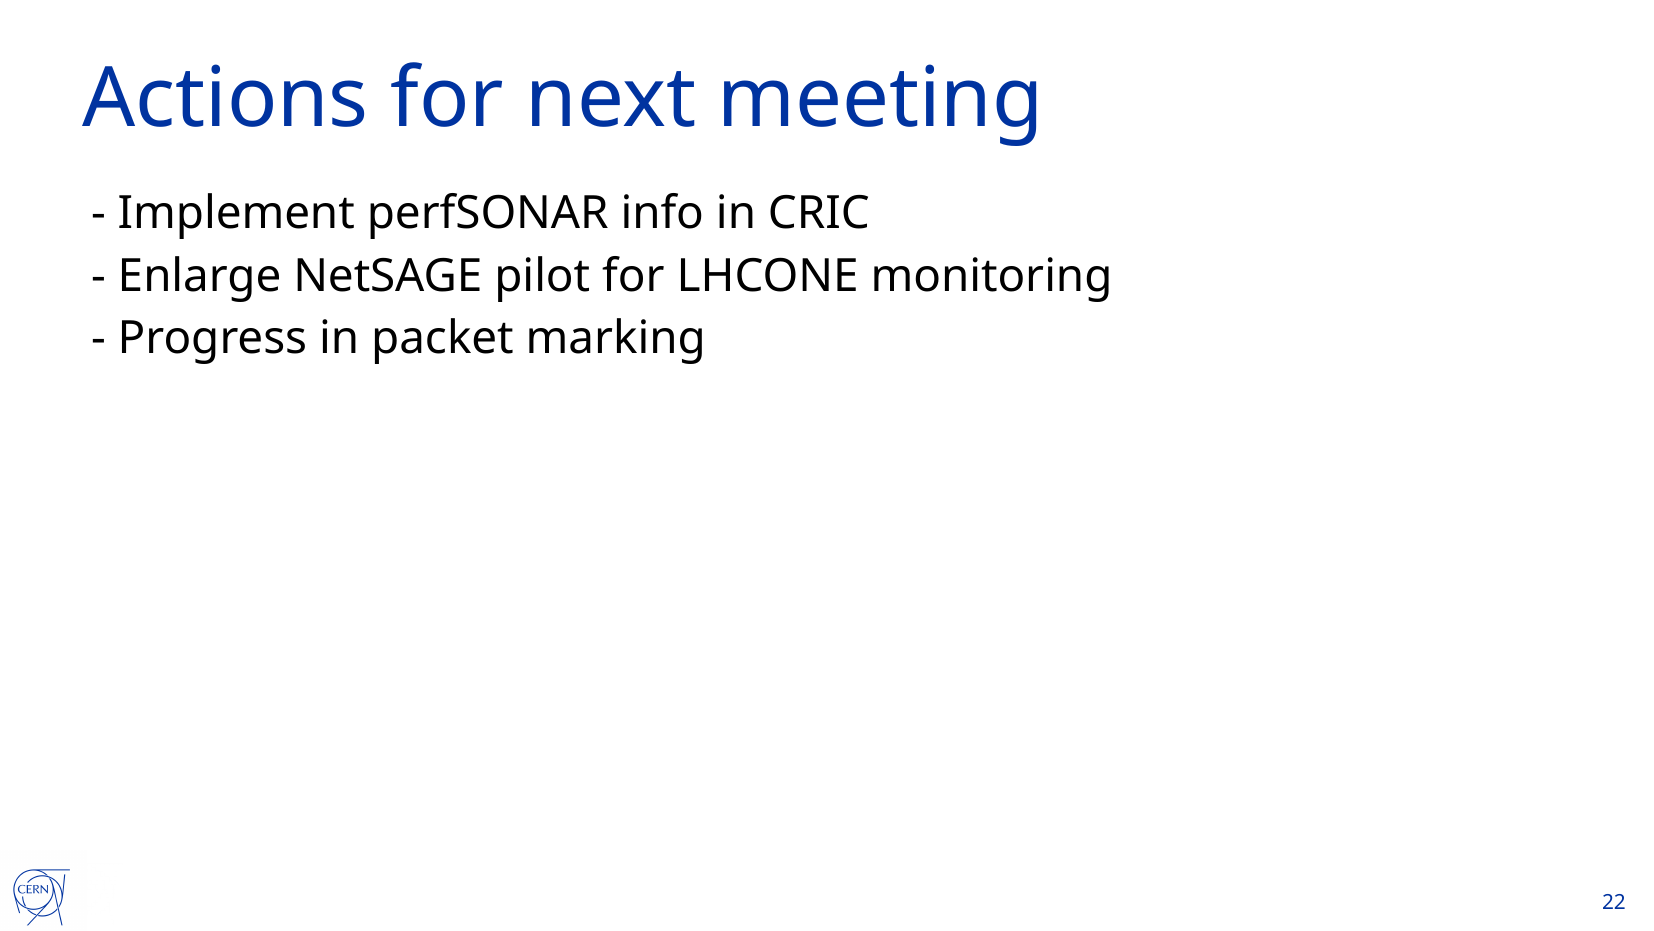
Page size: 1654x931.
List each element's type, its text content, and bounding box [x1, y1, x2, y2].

picture [0, 850, 127, 931]
title Actions for next meeting [82, 37, 1571, 142]
text_box - Implement perfSONAR info in CRIC - Enlarge NetSAGE pilot for LHCONE monitoring - Progress in packet marking [76, 172, 1601, 792]
